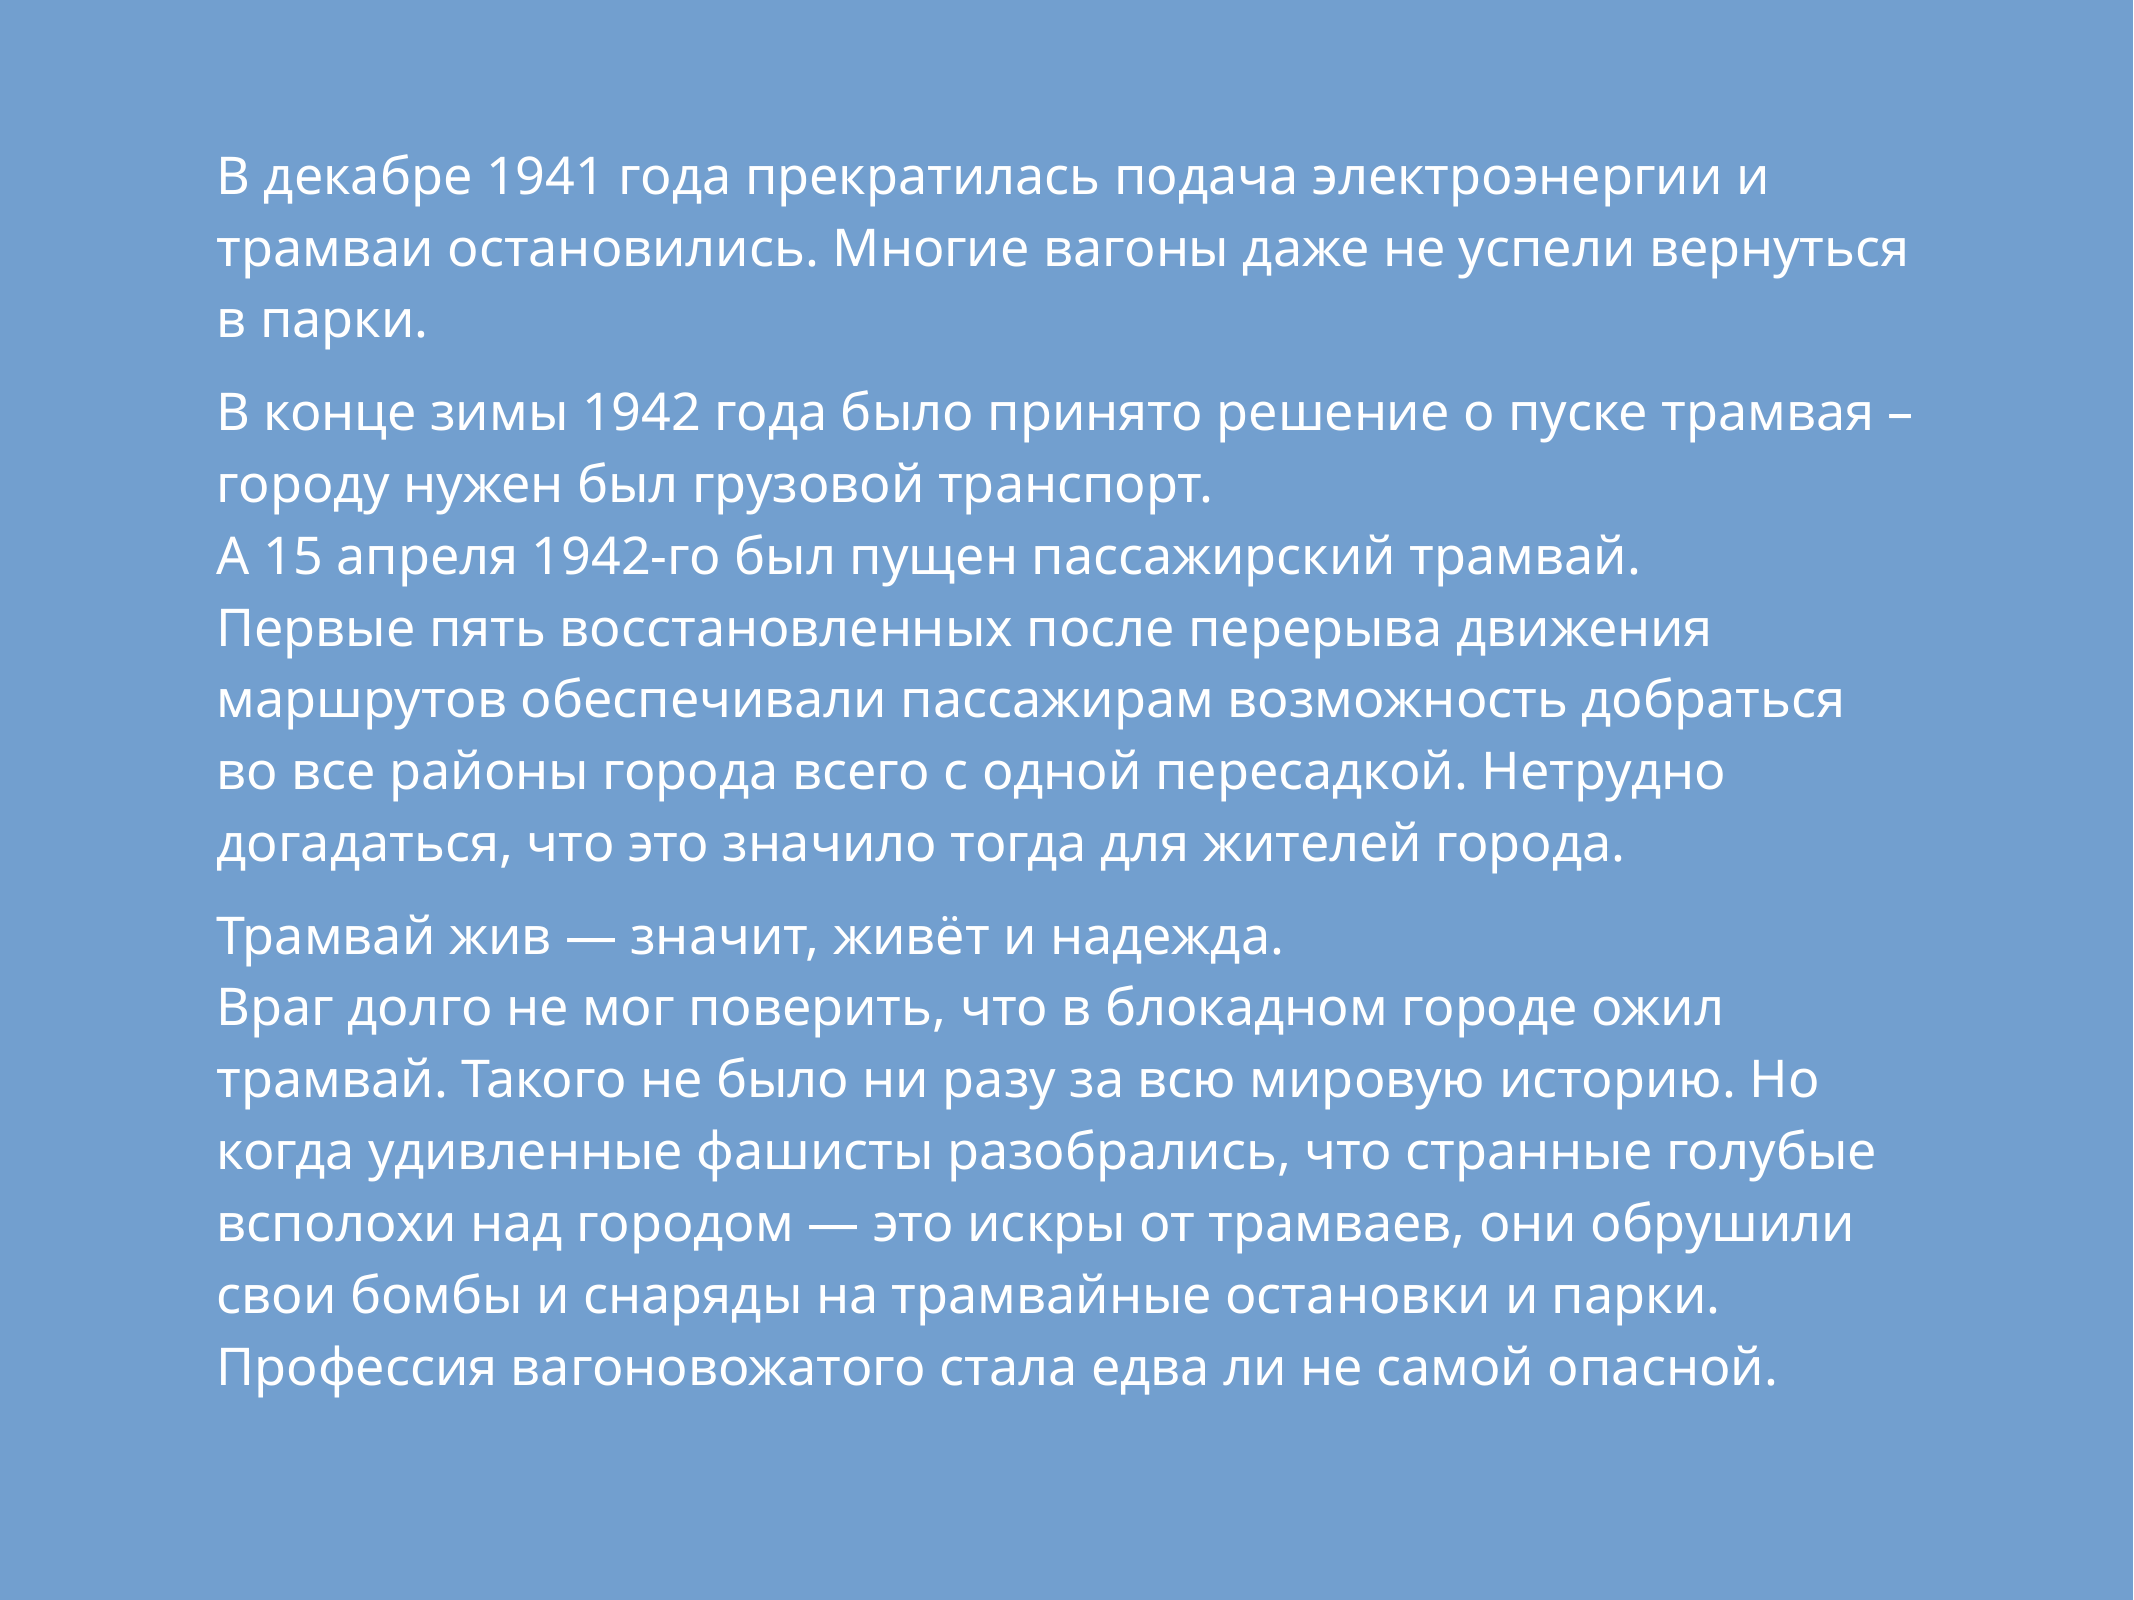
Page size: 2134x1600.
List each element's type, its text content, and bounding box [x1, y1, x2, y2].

list В декабре 1941 года прекратилась подача электроэнергии и трамваи остановились. Многие вагоны даже не успели вернуться в парки. В конце зимы 1942 года было принято решение о пуске трамвая – городу нужен был грузовой транспорт. А 15 апреля 1942-го был пущен пассажирский трамвай. Первые пять восстановленных после перерыва движения маршрутов обеспечивали пассажирам возможность добраться во все районы города всего с одной пересадкой. Нетрудно догадаться, что это значило тогда для жителей города. Трамвай жив — значит, живёт и надежда. Враг долго не мог поверить, что в блокадном городе ожил трамвай. Такого не было ни разу за всю мировую историю. Но когда удивленные фашисты разобрались, что странные голубые всполохи над городом — это искры от трамваев, они обрушили свои бомбы и снаряды на трамвайные остановки и парки. Профессия вагоновожатого стала едва ли не самой опасной. [208, 129, 1925, 1471]
